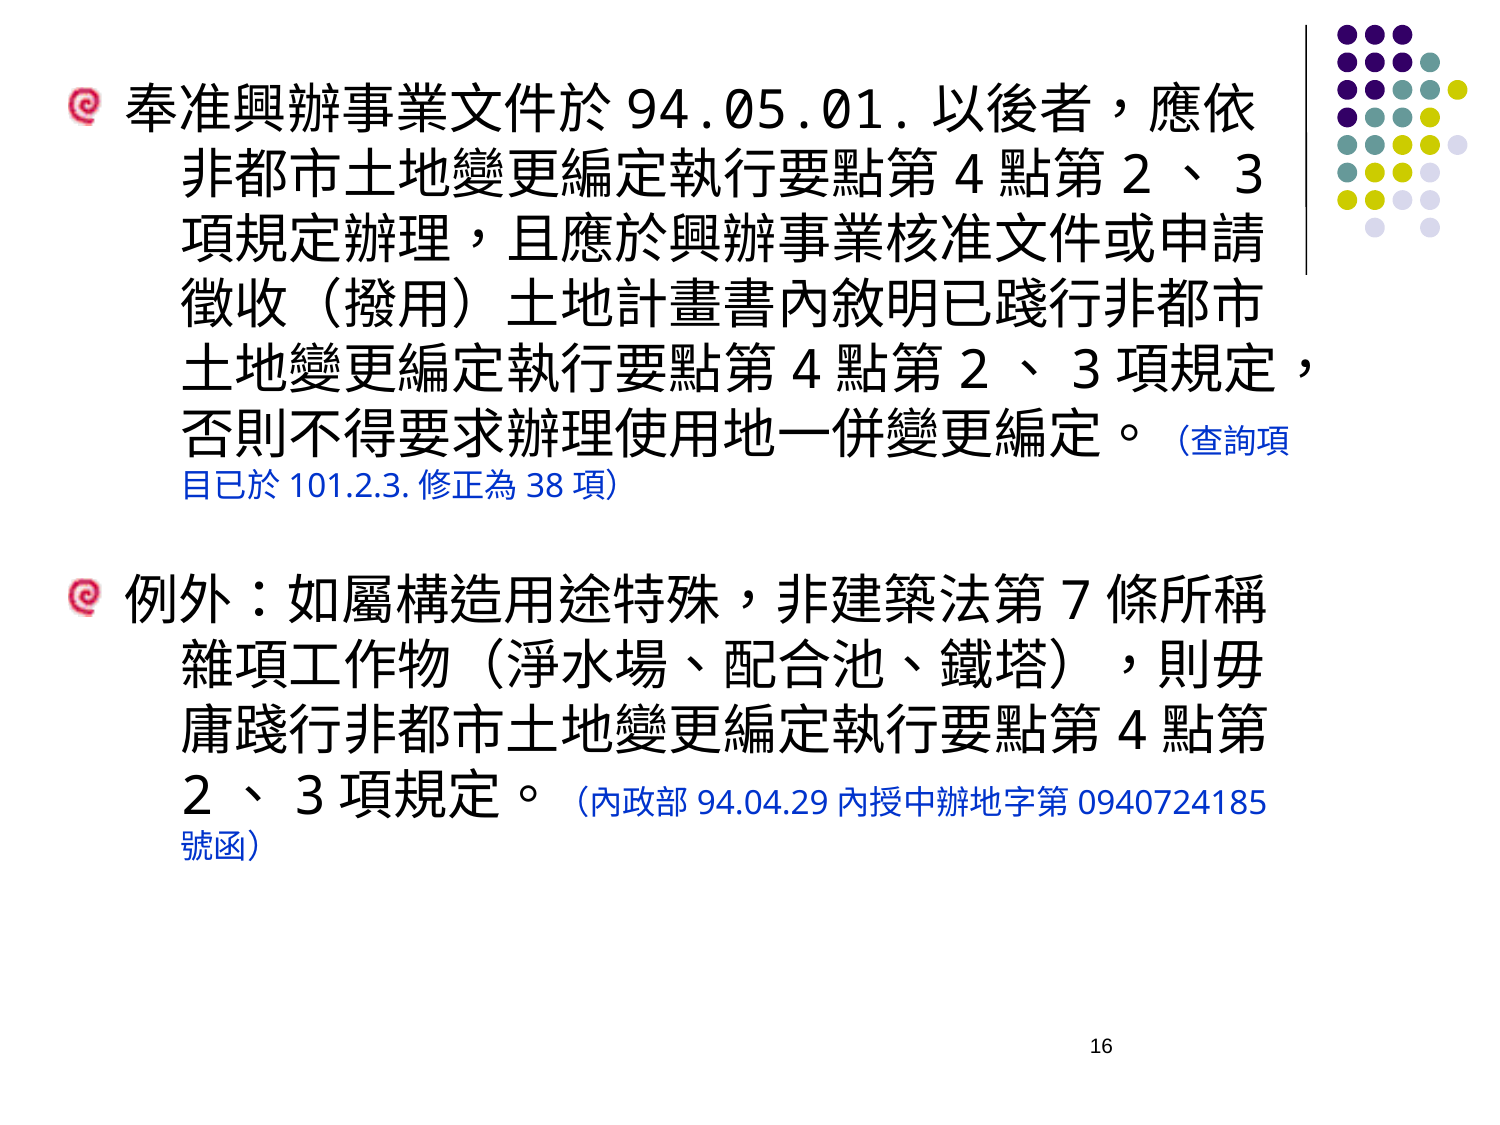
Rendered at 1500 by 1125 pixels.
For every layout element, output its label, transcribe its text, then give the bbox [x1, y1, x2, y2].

text_box [1074, 1025, 1426, 1101]
list 奉准興辦事業文件於94.05.01.以後者，應依非都市土地變更編定執行要點第4點第2、3項規定辦理，且應於興辦事業核准文件或申請徵收（撥用）土地計畫書內敘明已踐行非都市土地變更編定執行要點第4點第2、3項規定，否則不得要求辦理使用地一併變更編定。（查詢項目已於101.2.3.修正為38項） 例外：如屬構造用途特殊，非建築法第7條所稱雜項工作物（淨水場、配合池、鐵塔），則毋庸踐行非都市土地變更編定執行要點第4點第2、3項規定。（內政部94.04.29內授中辦地字第0940724185號函） [53, 66, 1317, 1024]
